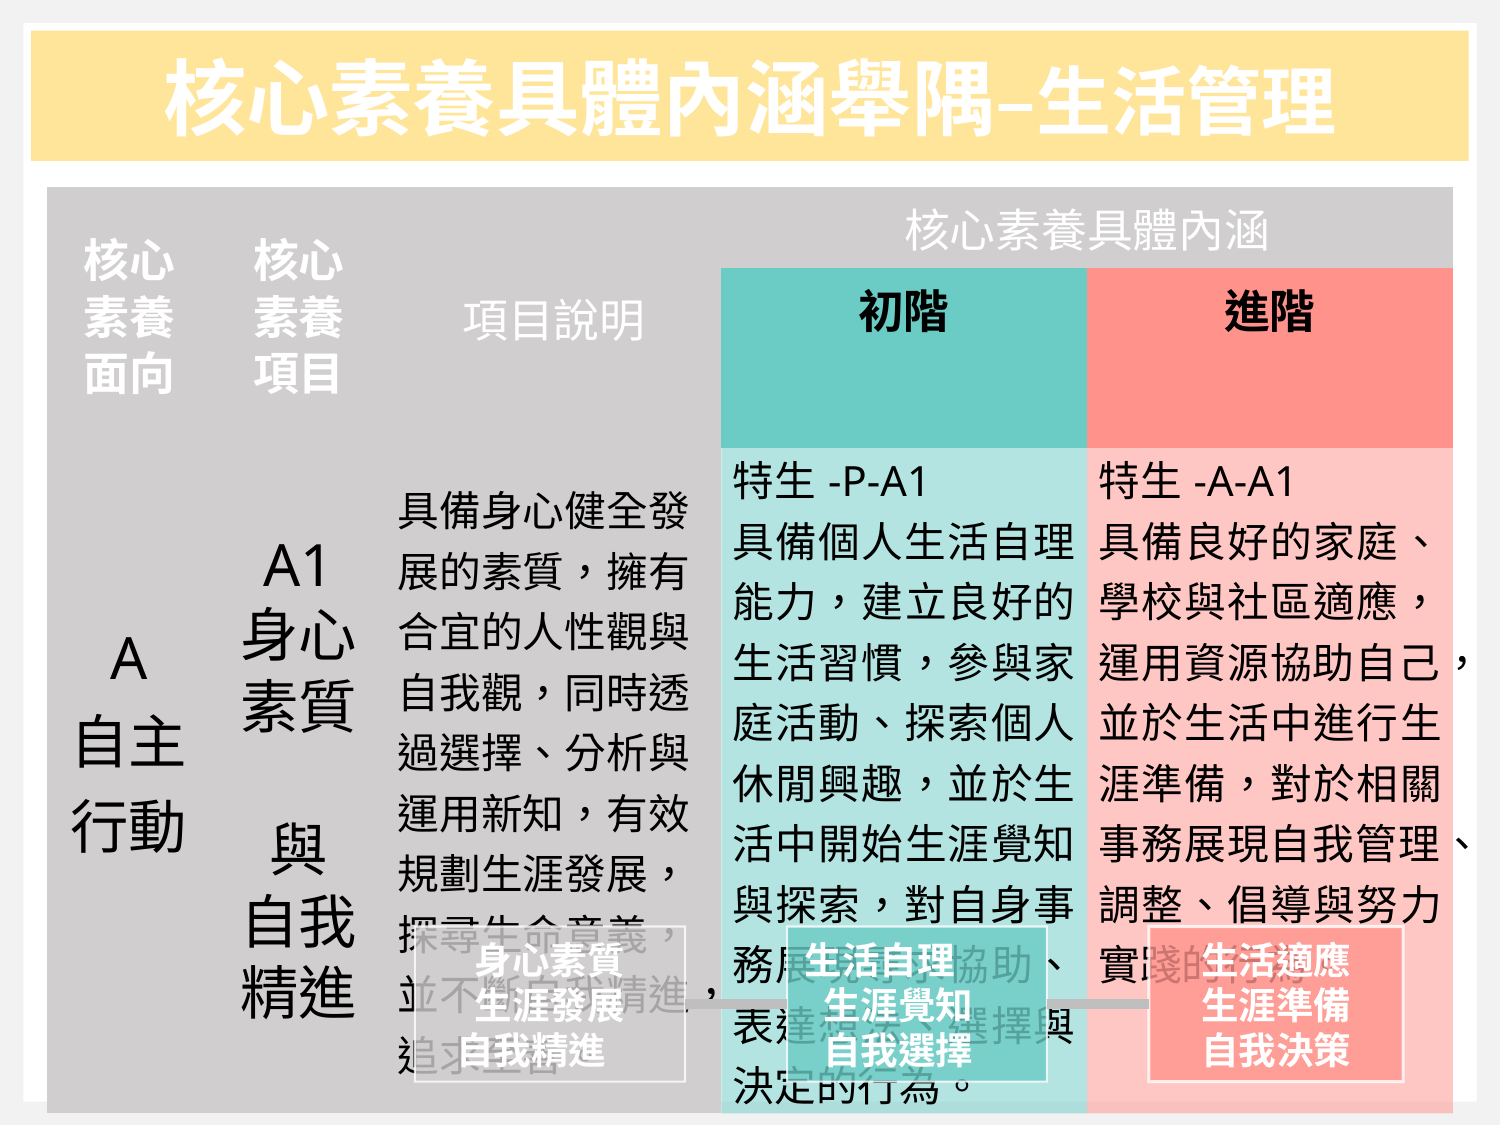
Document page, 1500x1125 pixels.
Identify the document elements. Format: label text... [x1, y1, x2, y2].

table_cell 初階 [721, 268, 1087, 448]
table_cell 特生-A-A1 具備良好的家庭、學校與社區適應，運用資源協助自己，並於生活中進行生涯準備，對於相關事務展現自我管理、調整、倡導與努力實踐的行為。 [1087, 448, 1453, 1113]
text_box 生活適應 生涯準備 自我決策 [1148, 926, 1404, 1082]
text_box 核心素養具體內涵舉隅–生活管理 [31, 30, 1469, 161]
table_header 核心 素養 項目 [211, 187, 387, 448]
table_header 核心素養具體內涵 [721, 187, 1453, 268]
table_cell A 自主行動 [47, 448, 211, 1113]
table_header 核心素養 面向 [47, 187, 211, 448]
text_box 生活自理 生涯覺知 自我選擇 [787, 926, 1047, 1082]
table_cell A1 身心素質 與 自我精進 [211, 448, 387, 1113]
table_header 項目說明 [387, 187, 721, 448]
table_cell 具備身心健全發展的素質，擁有合宜的人性觀與自我觀，同時透過選擇、分析與運用新知，有效規劃生涯發展，探尋生命意義，並不斷自我精進，追求至善。 [387, 448, 721, 1113]
table_cell 特生-P-A1 具備個人生活自理能力，建立良好的生活習慣，參與家庭活動、探索個人休閒興趣，並於生活中開始生涯覺知與探索，對自身事務展現尋求協助、表達想法、選擇與決定的行為。 [721, 448, 1087, 999]
table_cell 特生-P-A1 具備個人生活自理能力，建立良好的生活習慣，參與家庭活動、探索個人休閒興趣，並於生活中開始生涯覺知與探索，對自身事務展現尋求協助、表達想法、選擇與決定的行為。 [721, 1009, 1087, 1113]
table_cell 進階 [1087, 268, 1453, 448]
text_box 身心素質 生涯發展 自我精進 [414, 926, 685, 1082]
